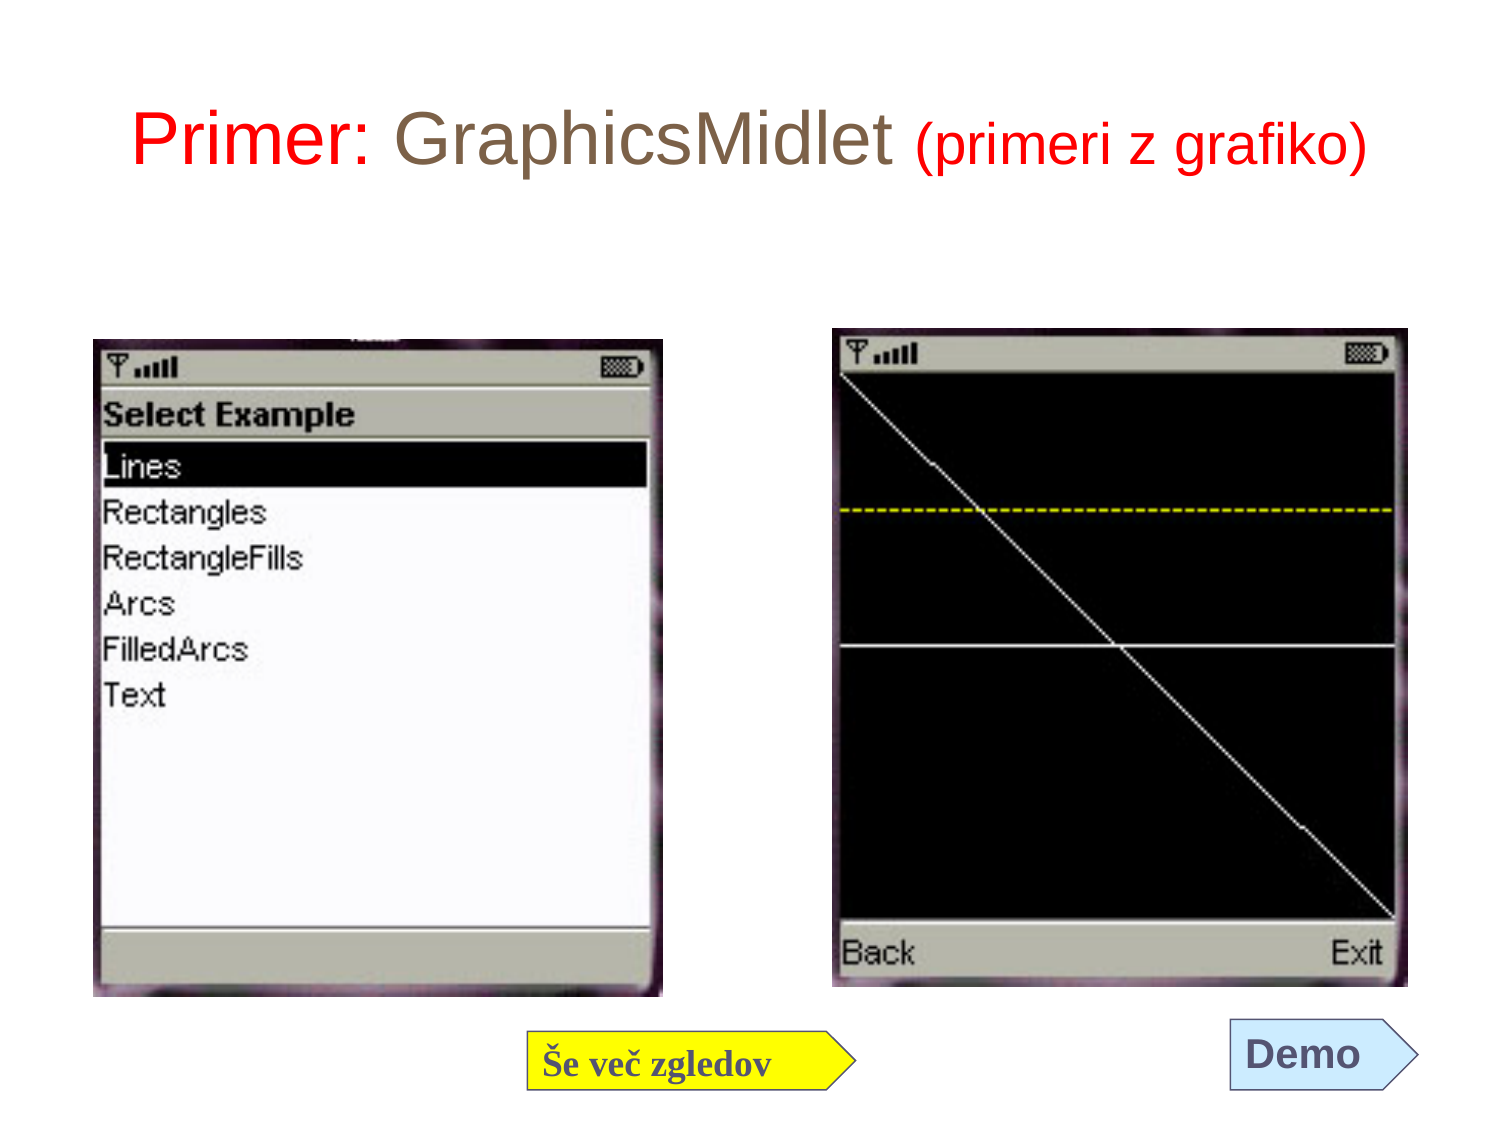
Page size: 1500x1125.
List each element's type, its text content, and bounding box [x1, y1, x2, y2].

text_box Demo [1230, 1019, 1418, 1090]
picture [93, 339, 663, 997]
picture [832, 328, 1408, 987]
title Primer: GraphicsMidlet (primeri z grafiko) [0, 0, 1500, 188]
text_box Še več zgledov [527, 1031, 856, 1090]
